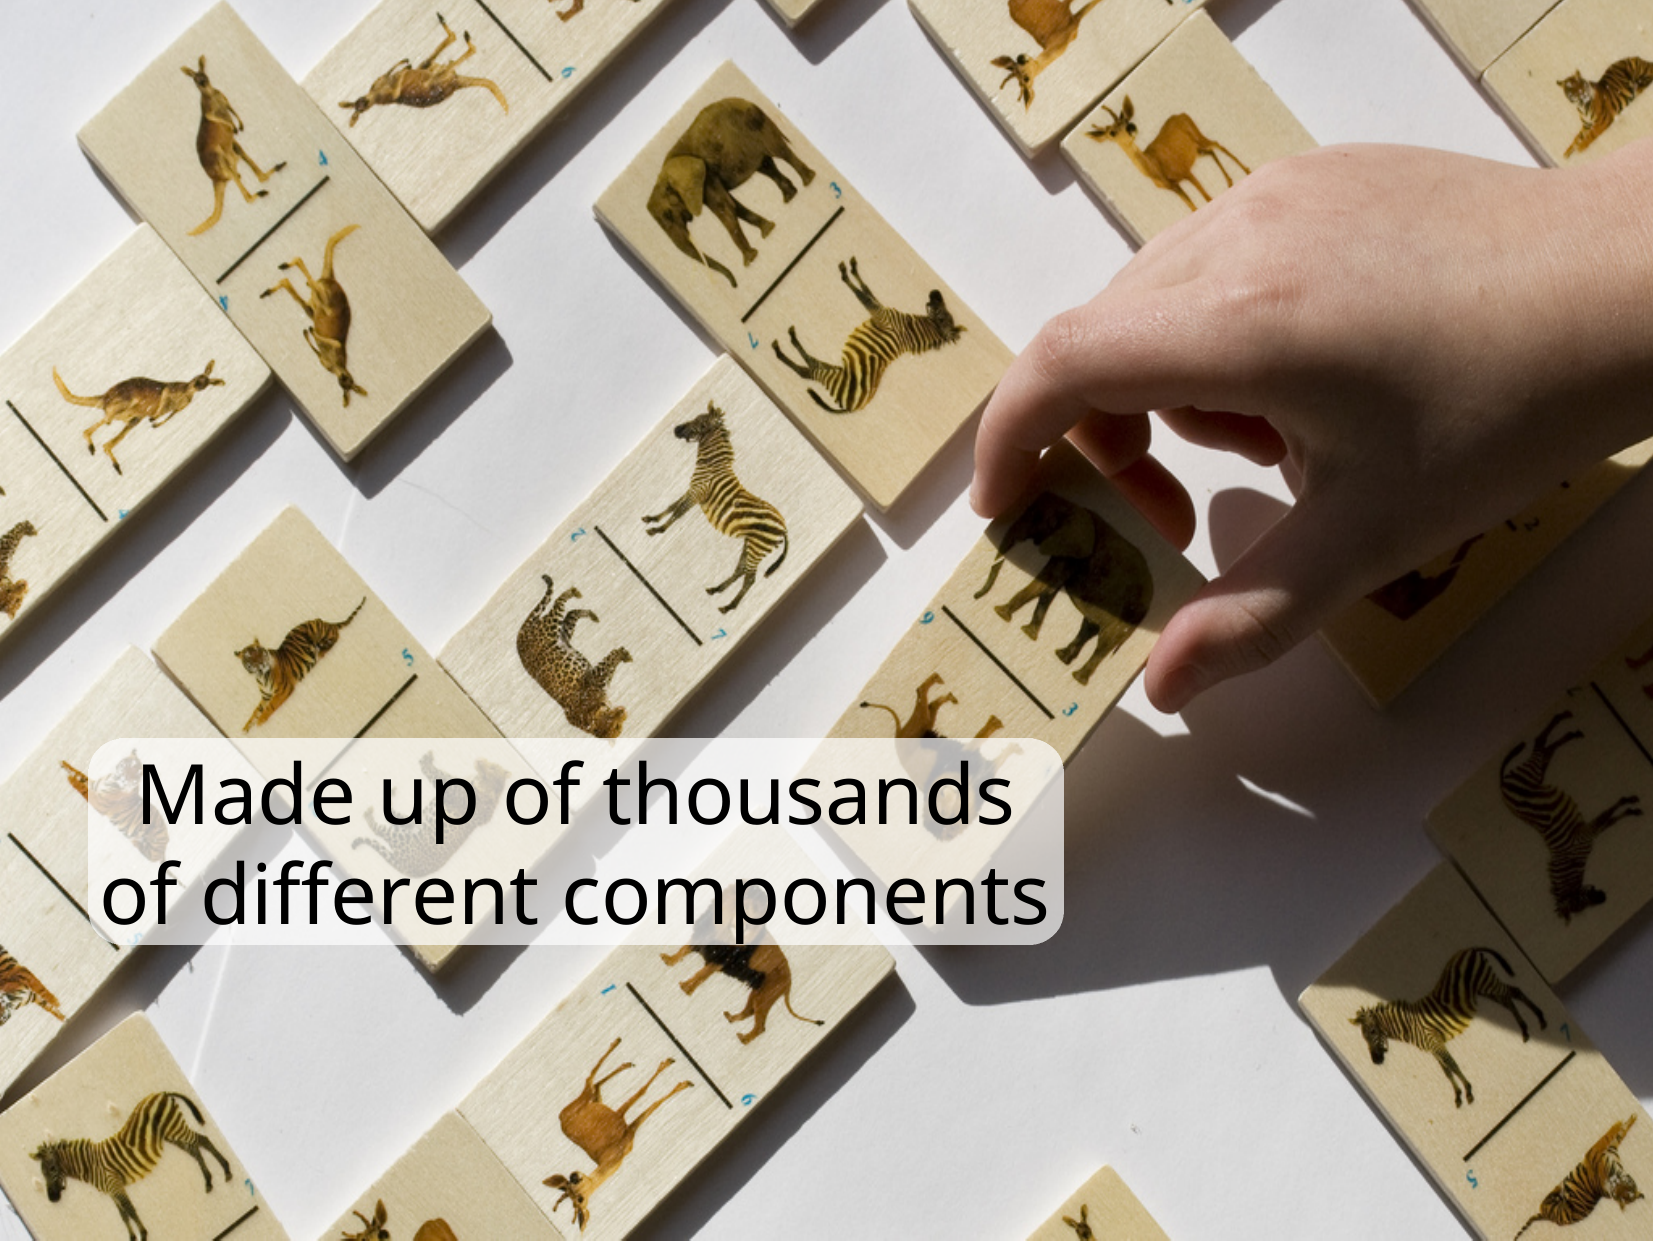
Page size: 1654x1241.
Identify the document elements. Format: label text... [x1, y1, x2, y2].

picture [0, 0, 1653, 1241]
text_box Made up of thousands of different components [88, 738, 1064, 945]
